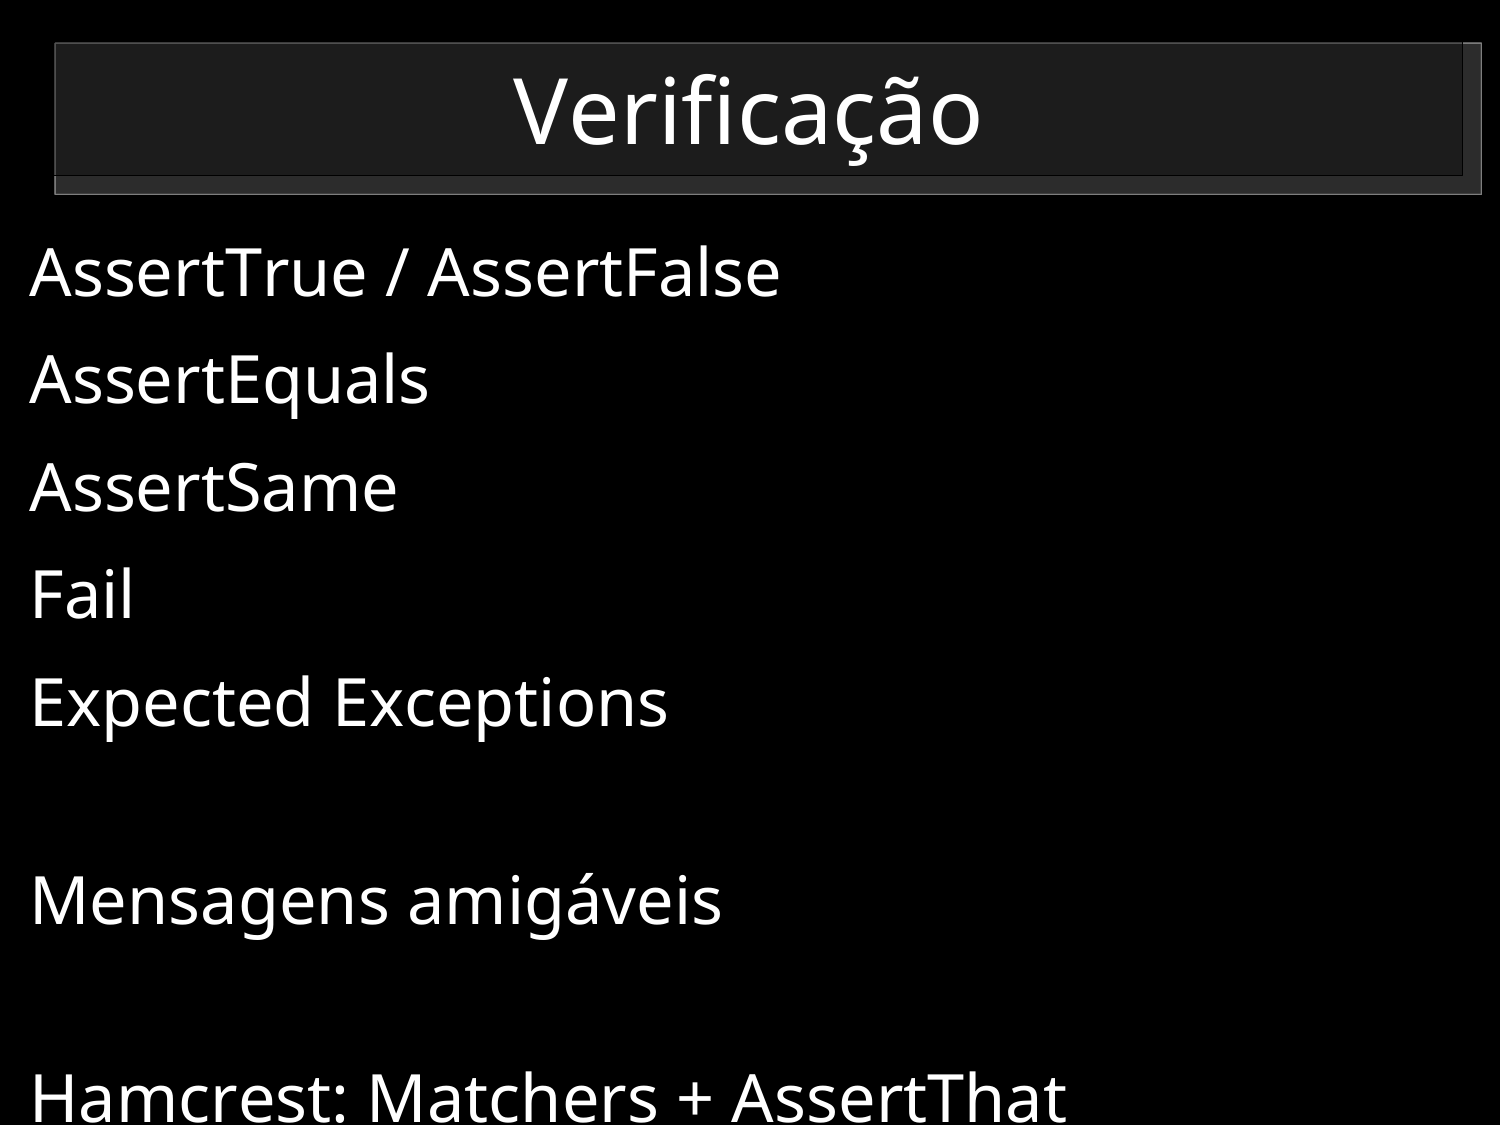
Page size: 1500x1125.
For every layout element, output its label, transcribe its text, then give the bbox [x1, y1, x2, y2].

title Verificação [29, 38, 1469, 180]
list AssertTrue / AssertFalse AssertEquals AssertSame Fail Expected Exceptions Mensagens amigáveis Hamcrest: Matchers + AssertThat [29, 224, 1469, 1102]
